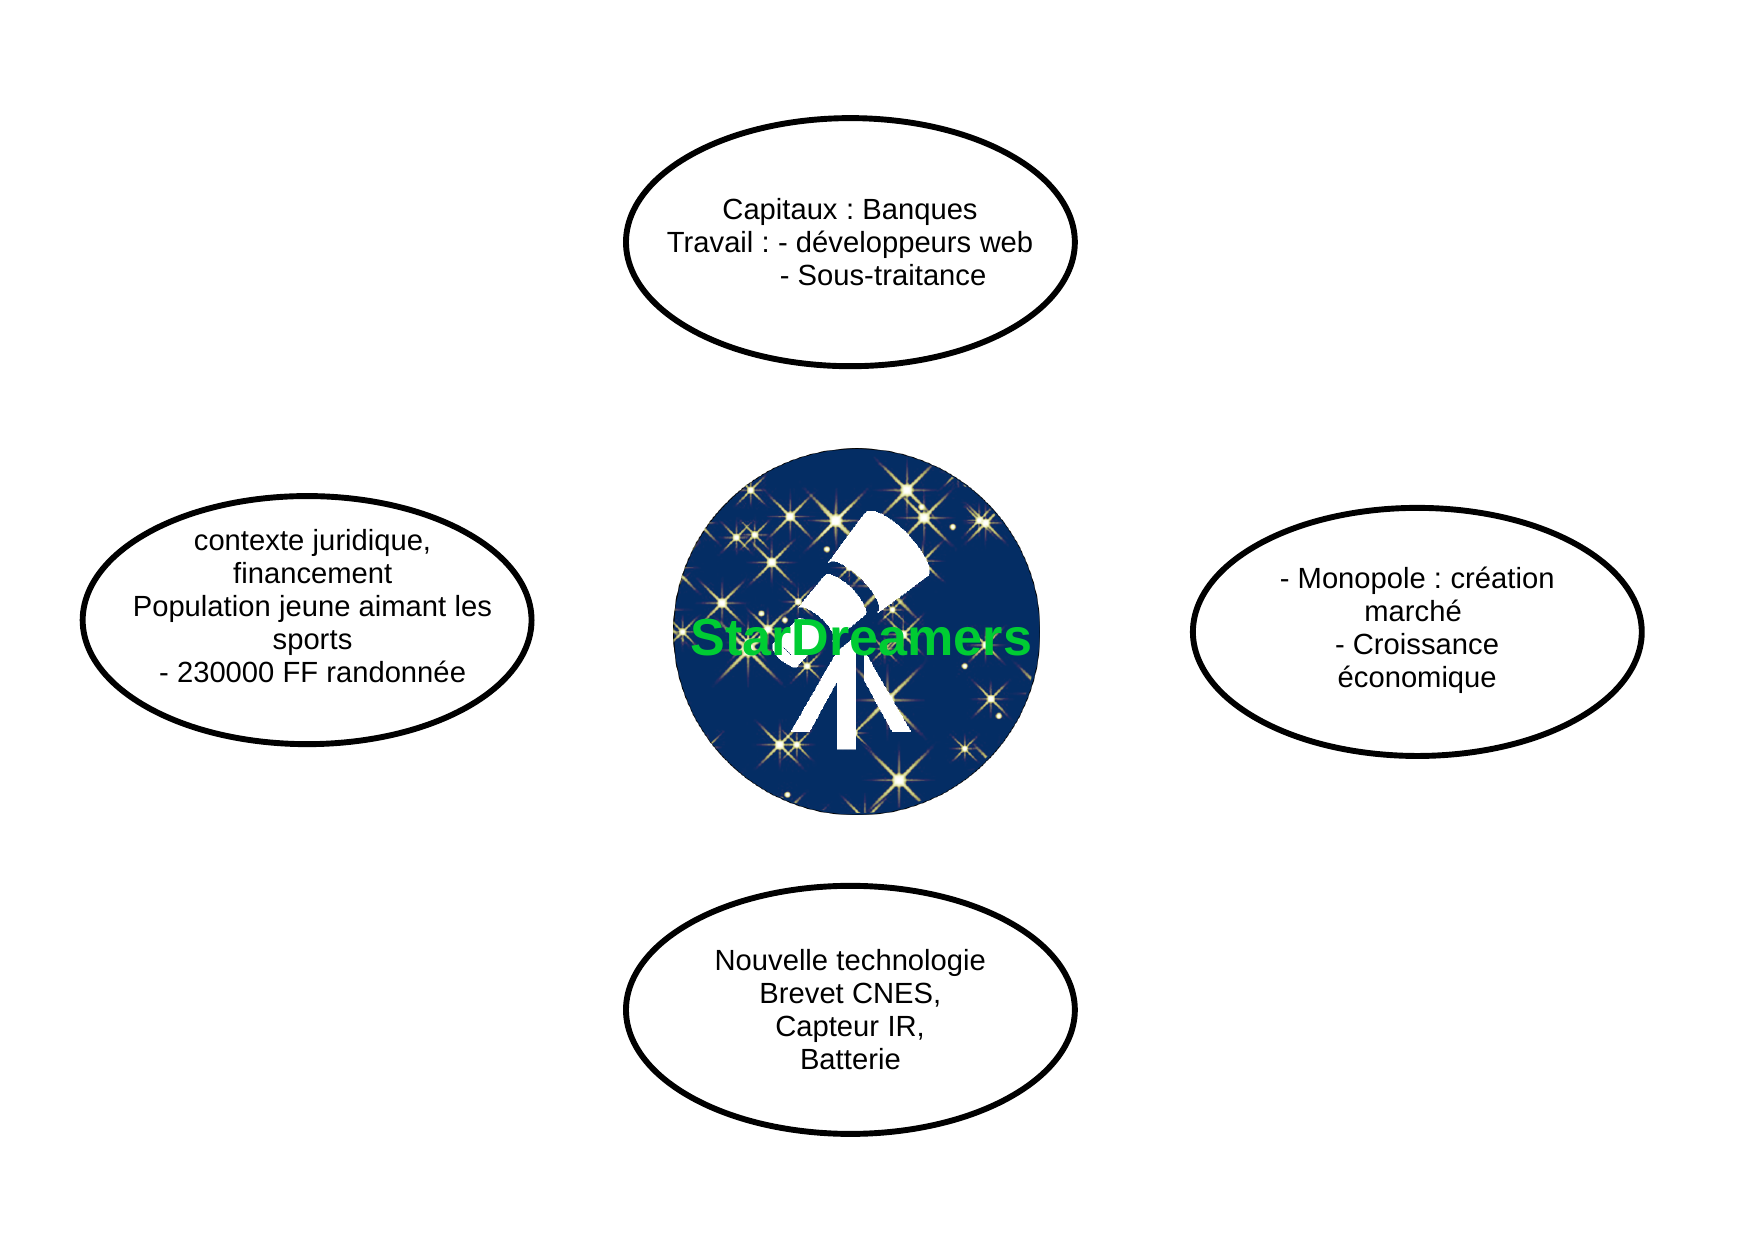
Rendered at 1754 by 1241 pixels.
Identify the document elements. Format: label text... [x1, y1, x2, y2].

picture [673, 448, 1040, 601]
text_box Nouvelle technologie Brevet CNES, Capteur IR, Batterie [625, 885, 1075, 1134]
picture [673, 733, 1040, 815]
text_box StarDreamers [661, 601, 1075, 733]
text_box - Monopole : création marché - Croissance économique [1251, 555, 1583, 702]
text_box contexte juridique, financement Population jeune aimant les sports - 230000 FF randonnée [118, 484, 517, 729]
text_box Capitaux : Banques Travail : - développeurs web - Sous-traitance [625, 118, 1075, 367]
